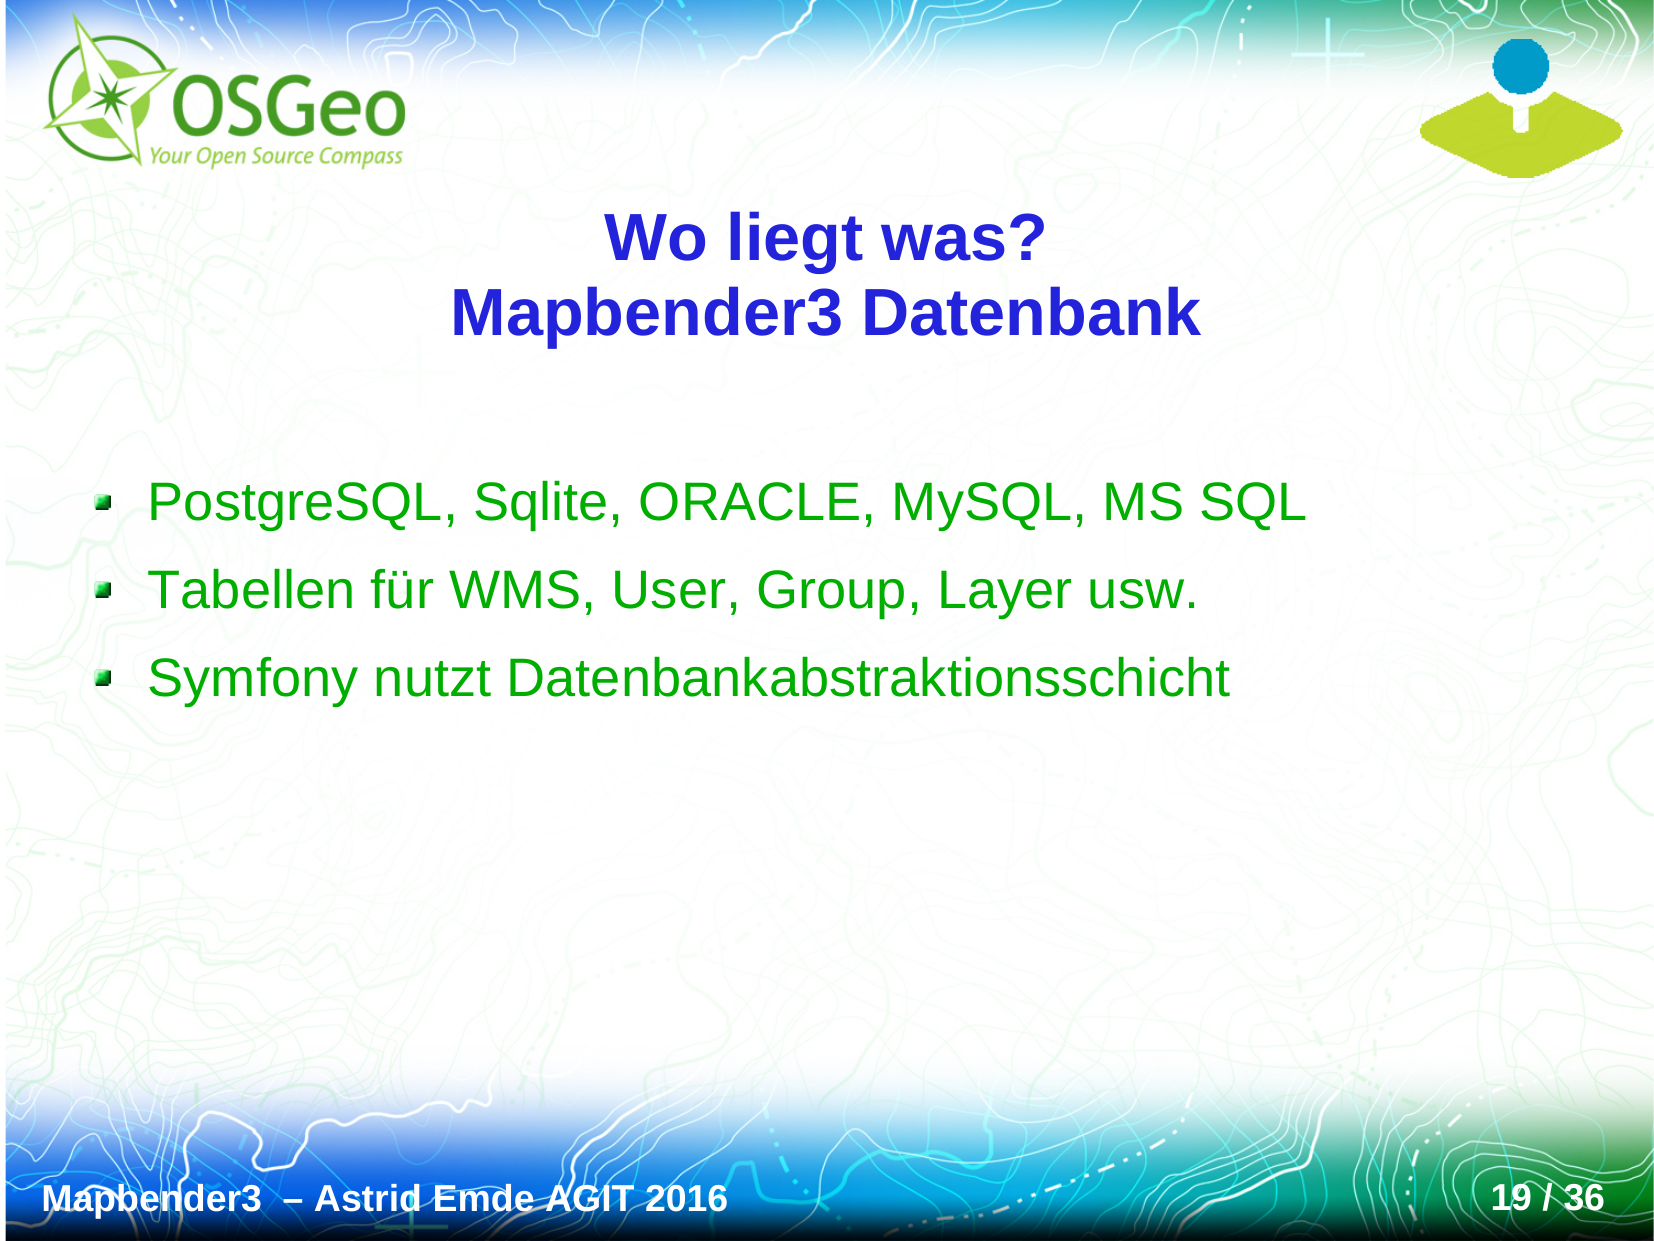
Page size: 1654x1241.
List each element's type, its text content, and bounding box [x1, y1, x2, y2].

picture [5, 0, 1654, 1241]
title Wo liegt was? Mapbender3 Datenbank [82, 188, 1571, 361]
list PostgreSQL, Sqlite, ORACLE, MySQL, MS SQL Tabellen für WMS, User, Group, Layer usw. Symfony nutzt Datenbankabstraktionsschicht [76, 383, 1565, 1203]
